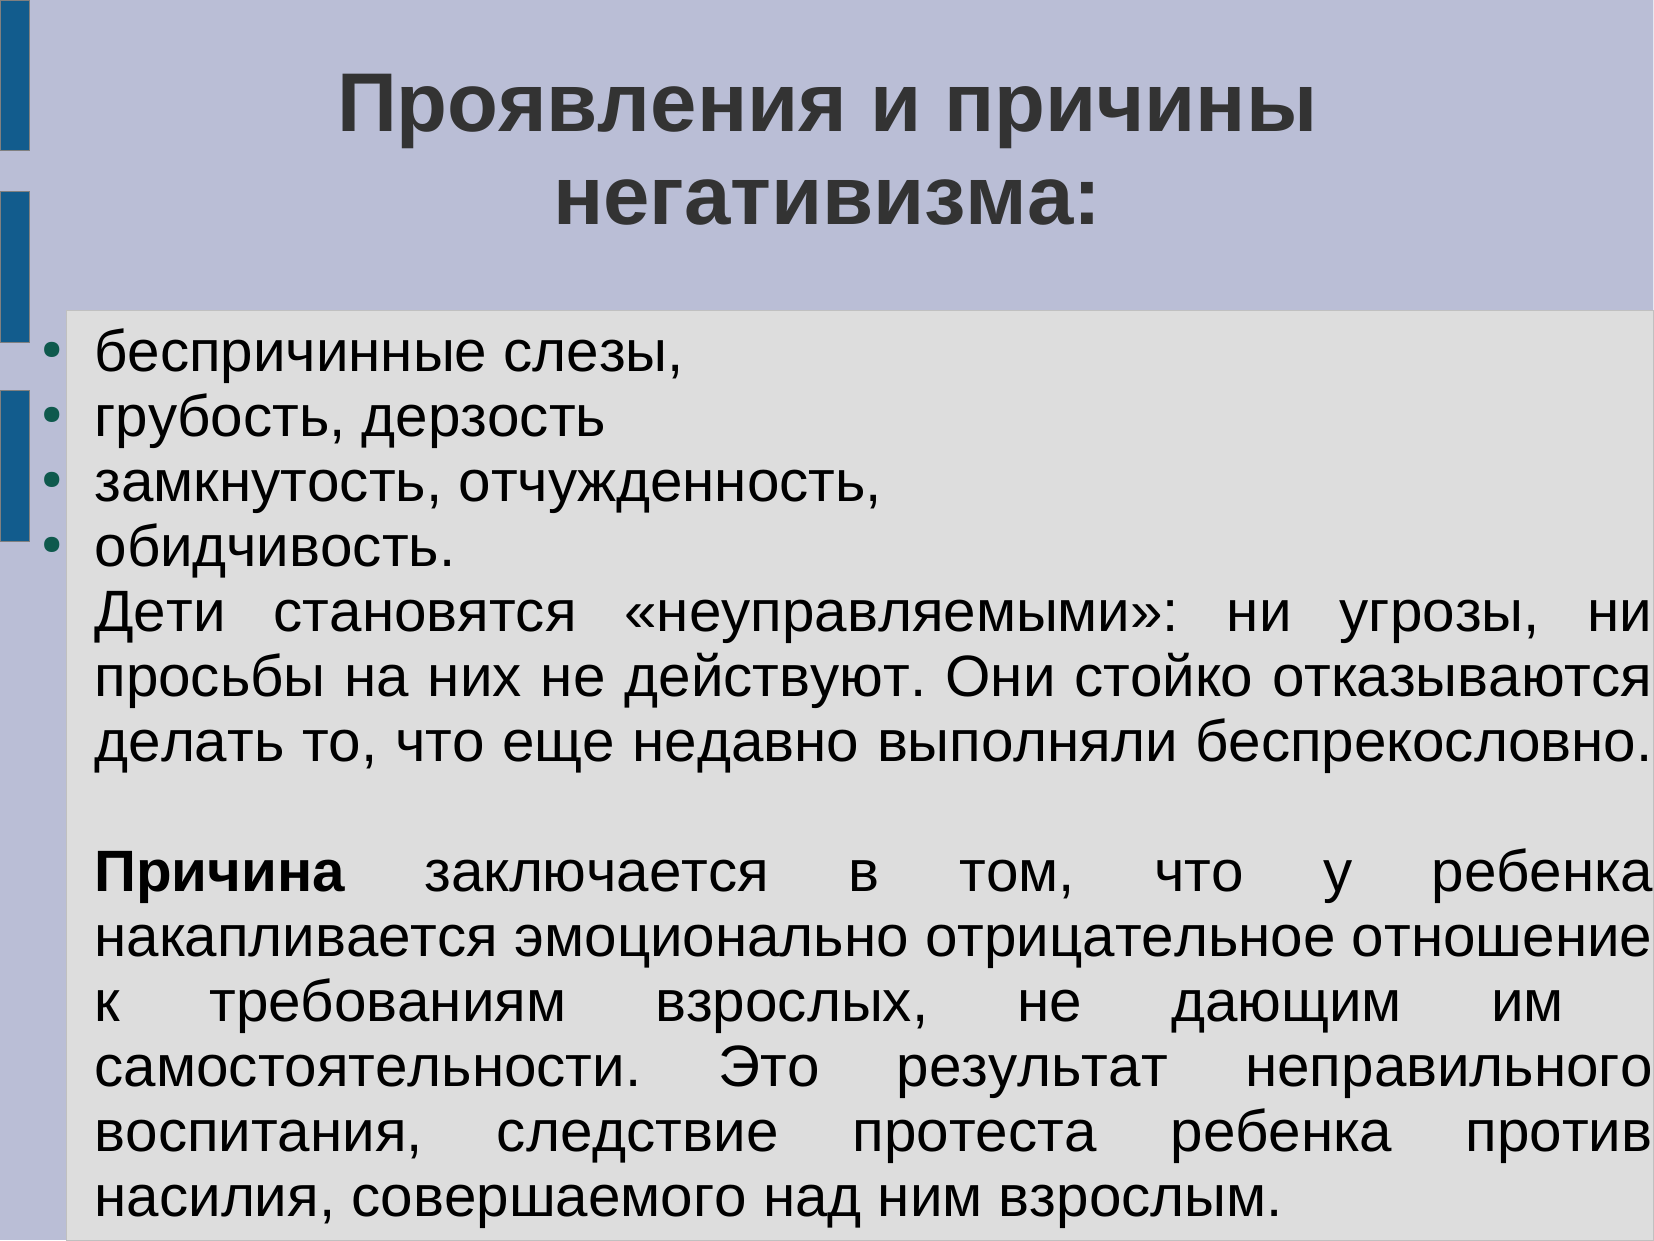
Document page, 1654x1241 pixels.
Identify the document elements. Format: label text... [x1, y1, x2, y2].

title Проявления и причины негативизма: [121, 0, 1534, 299]
list беспричинные слезы, грубость, дерзость замкнутость, отчужденность, обидчивость. Дети становятся «неуправляемыми»: ни угрозы, ни просьбы на них не действуют. Они стойко отказываются делать то, что еще недавно выполняли беспрекословно. Причина заключается в том, что у ребенка накапливается эмоционально отрицательное отношение к требованиям взрослых, не дающим им самостоятельности. Это результат неправильного воспитания, следствие протеста ребенка против насилия, совершаемого над ним взрослым. [23, 318, 1654, 1241]
